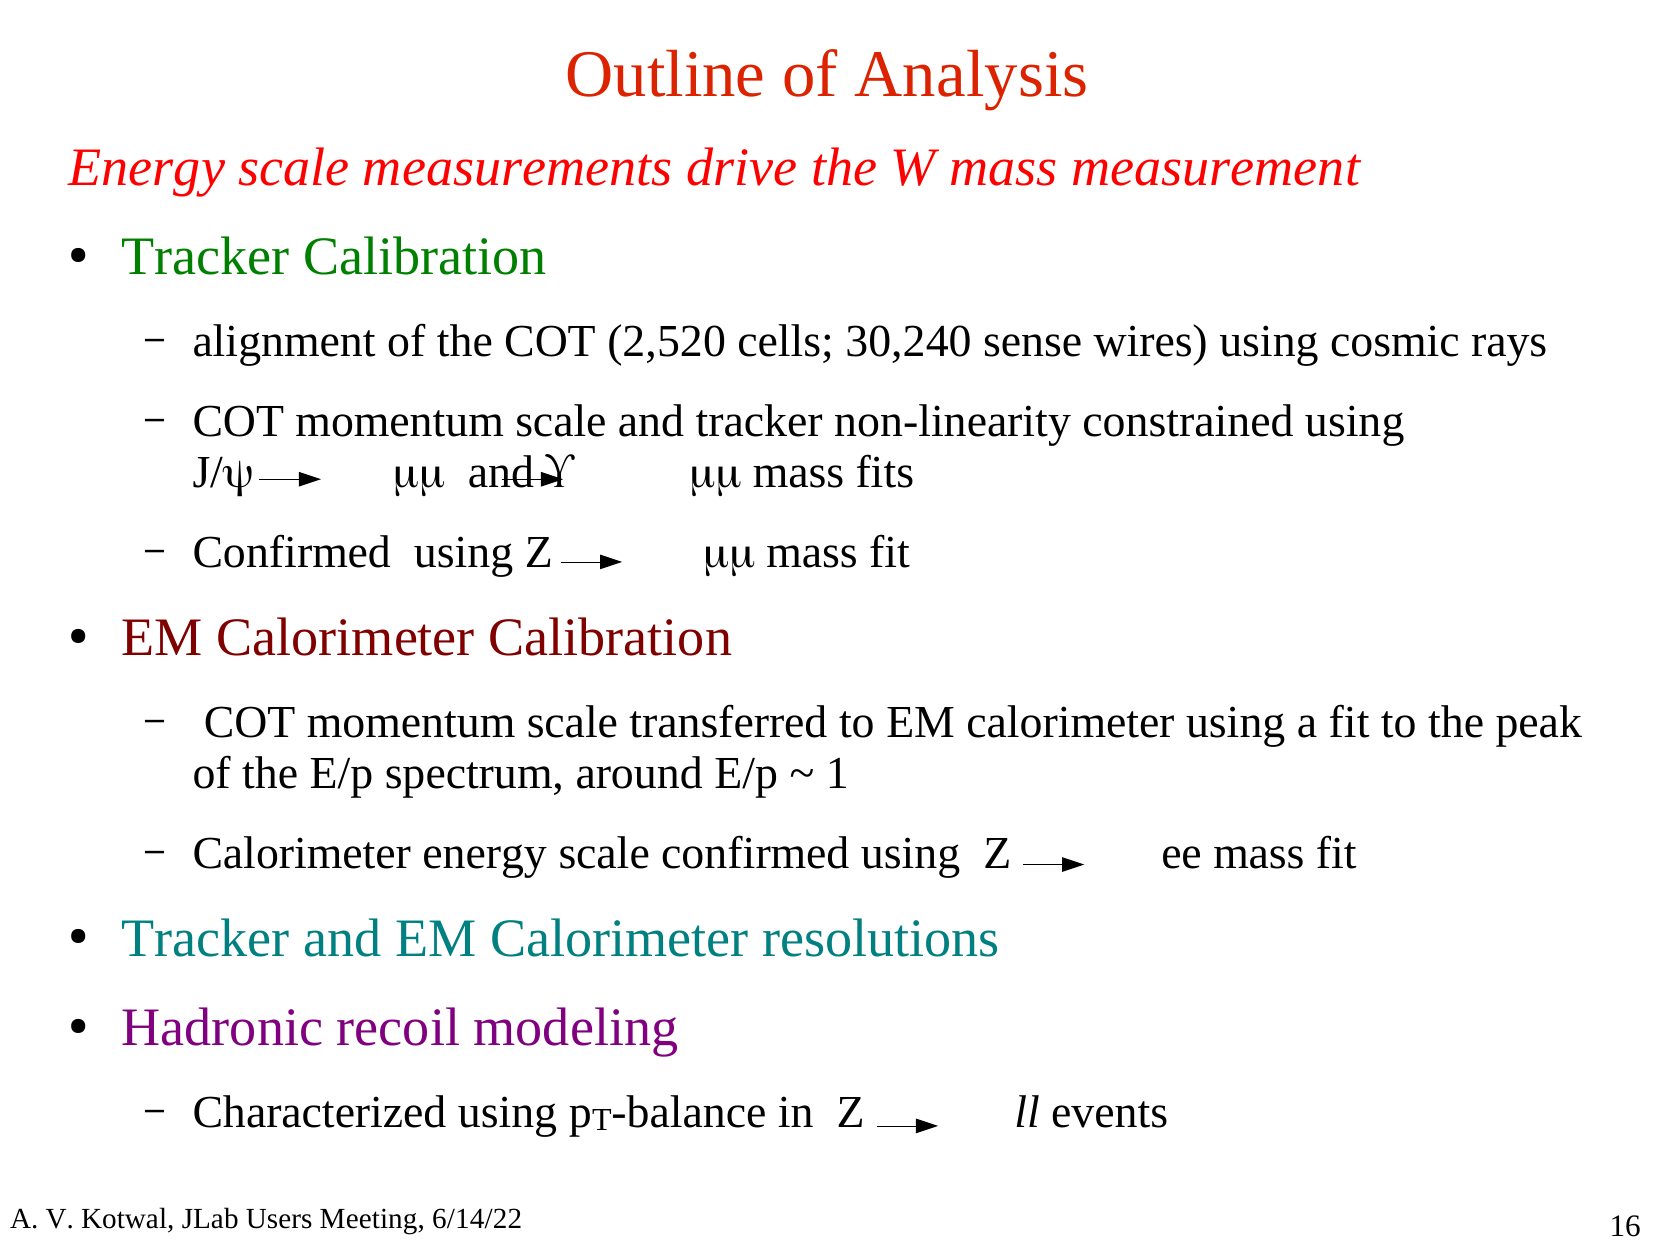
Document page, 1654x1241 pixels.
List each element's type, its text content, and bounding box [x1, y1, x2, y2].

title Outline of Analysis [121, 20, 1534, 127]
list Energy scale measurements drive the W mass measurement Tracker Calibration alignment of the COT (2,520 cells; 30,240 sense wires) using cosmic rays COT momentum scale and tracker non-linearity constrained using J/ψ μμ and ϒ μμ mass fits Confirmed using Z μμ mass fit EM Calorimeter Calibration COT momentum scale transferred to EM calorimeter using a fit to the peak of the E/p spectrum, around E/p ~ 1 Calorimeter energy scale confirmed using Z ee mass fit Tracker and EM Calorimeter resolutions Hadronic recoil modeling Characterized using pT-balance in Z ll events [50, 136, 1597, 1229]
